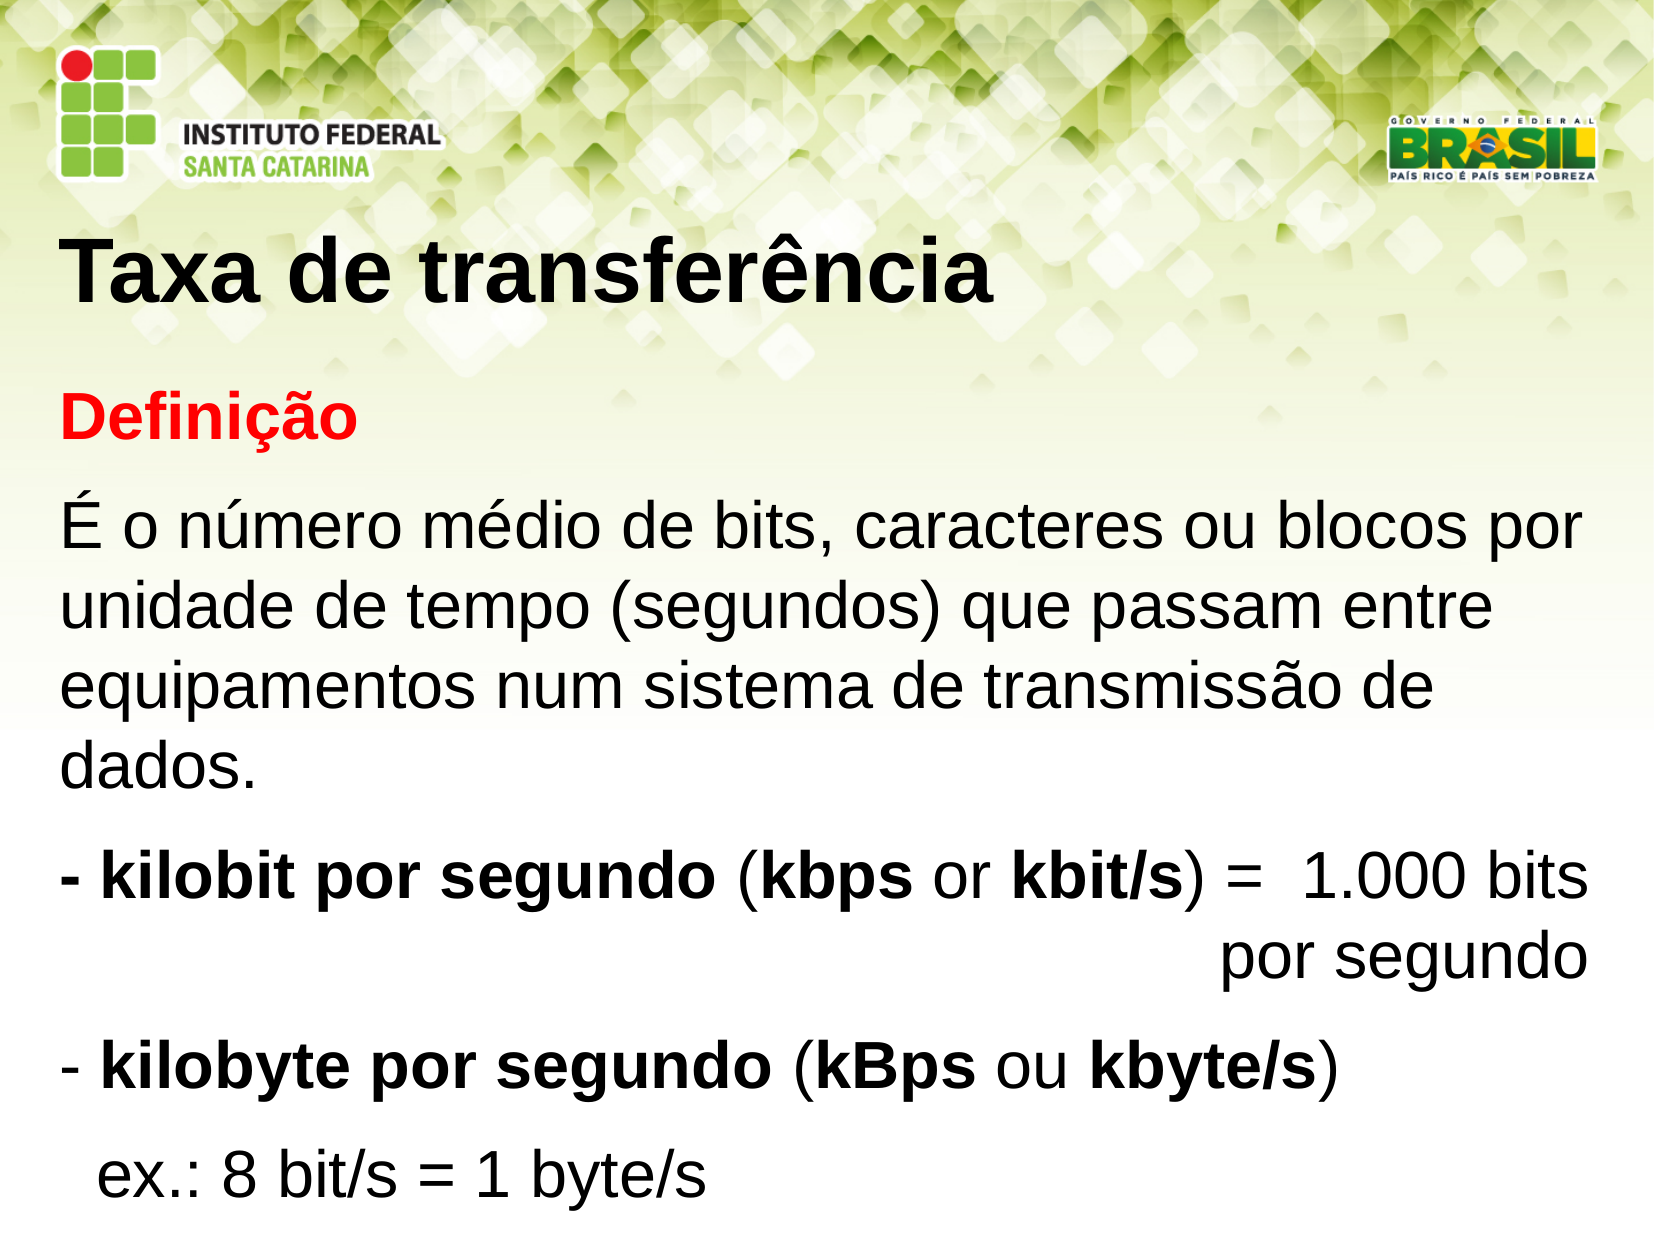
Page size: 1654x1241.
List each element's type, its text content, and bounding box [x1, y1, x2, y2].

title Taxa de transferência [58, 159, 1548, 367]
list Definição É o número médio de bits, caracteres ou blocos por unidade de tempo (segundos) que passam entre equipamentos num sistema de transmissão de dados. - kilobit por segundo (kbps or kbit/s) = 1.000 bits por segundo - kilobyte por segundo (kBps ou kbyte/s) ex.: 8 bit/s = 1 byte/s [59, 372, 1607, 1241]
picture [0, 0, 1654, 1241]
